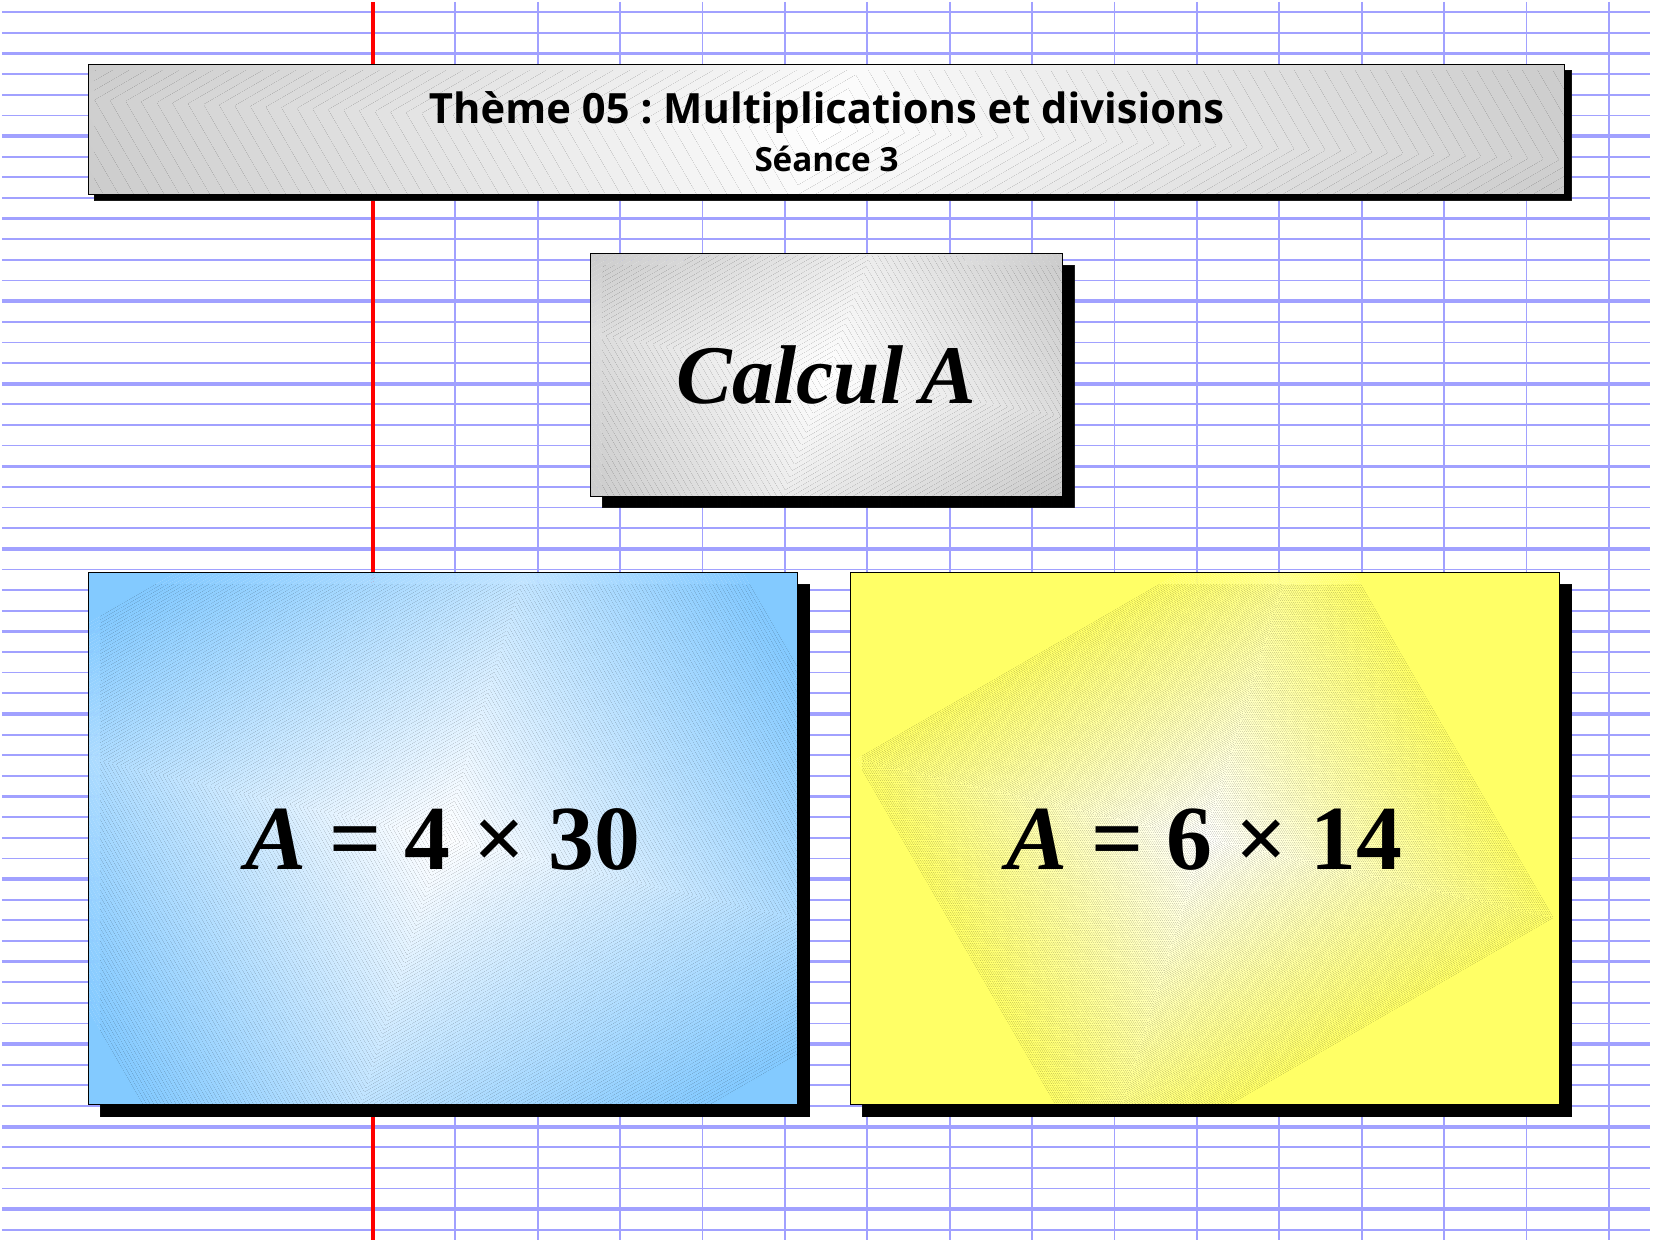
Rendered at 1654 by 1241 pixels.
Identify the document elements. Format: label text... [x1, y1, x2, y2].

text_box Thème 05 : Multiplications et divisions Séance 3 [88, 64, 1565, 195]
text_box A = 4 × 30 [88, 572, 798, 1105]
picture [0, 0, 1654, 1241]
text_box A = 6 × 14 [850, 572, 1560, 1105]
text_box Calcul A [590, 253, 1063, 497]
